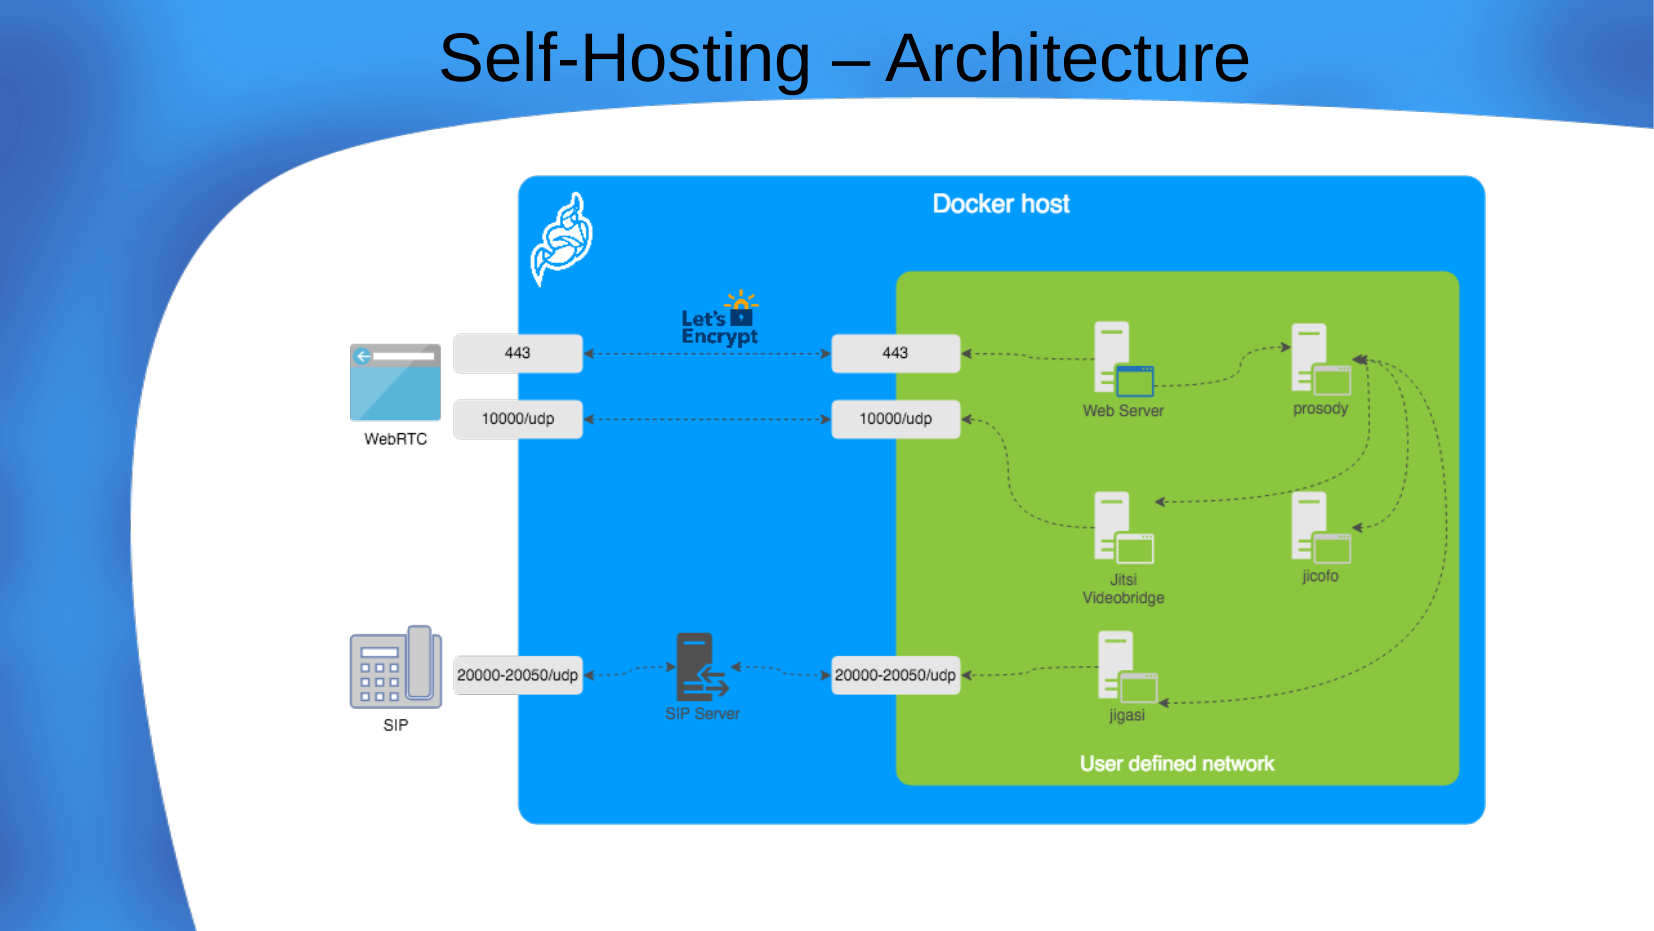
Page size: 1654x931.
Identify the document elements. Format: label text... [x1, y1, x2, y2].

title Self-Hosting – Architecture [101, 0, 1591, 136]
picture [0, 0, 1654, 931]
